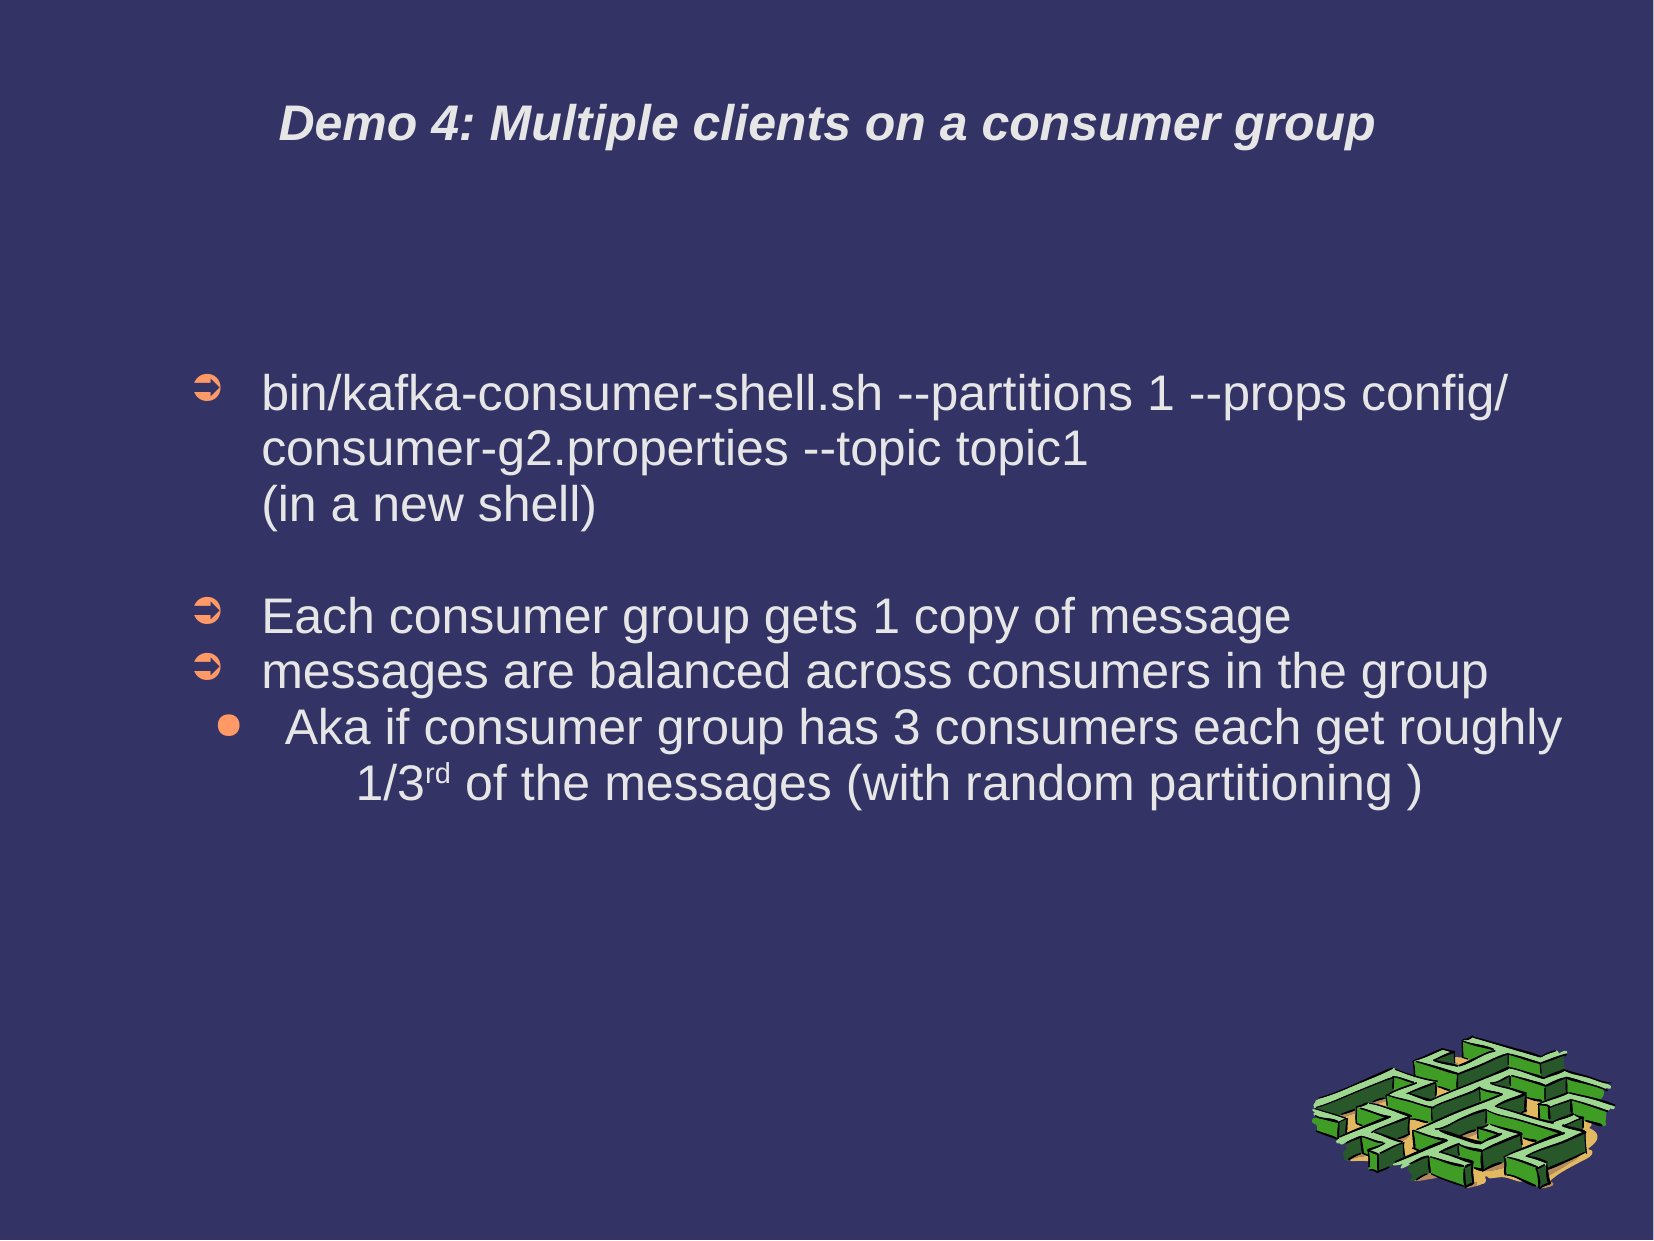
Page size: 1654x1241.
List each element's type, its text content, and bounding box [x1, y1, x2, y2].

list bin/kafka-consumer-shell.sh --partitions 1 --props config/consumer-g2.properties --topic topic1 (in a new shell) Each consumer group gets 1 copy of message messages are balanced across consumers in the group Aka if consumer group has 3 consumers each get roughly 1/3rd of the messages (with random partitioning ) [178, 364, 1570, 1147]
title Demo 4: Multiple clients on a consumer group [121, 19, 1534, 227]
